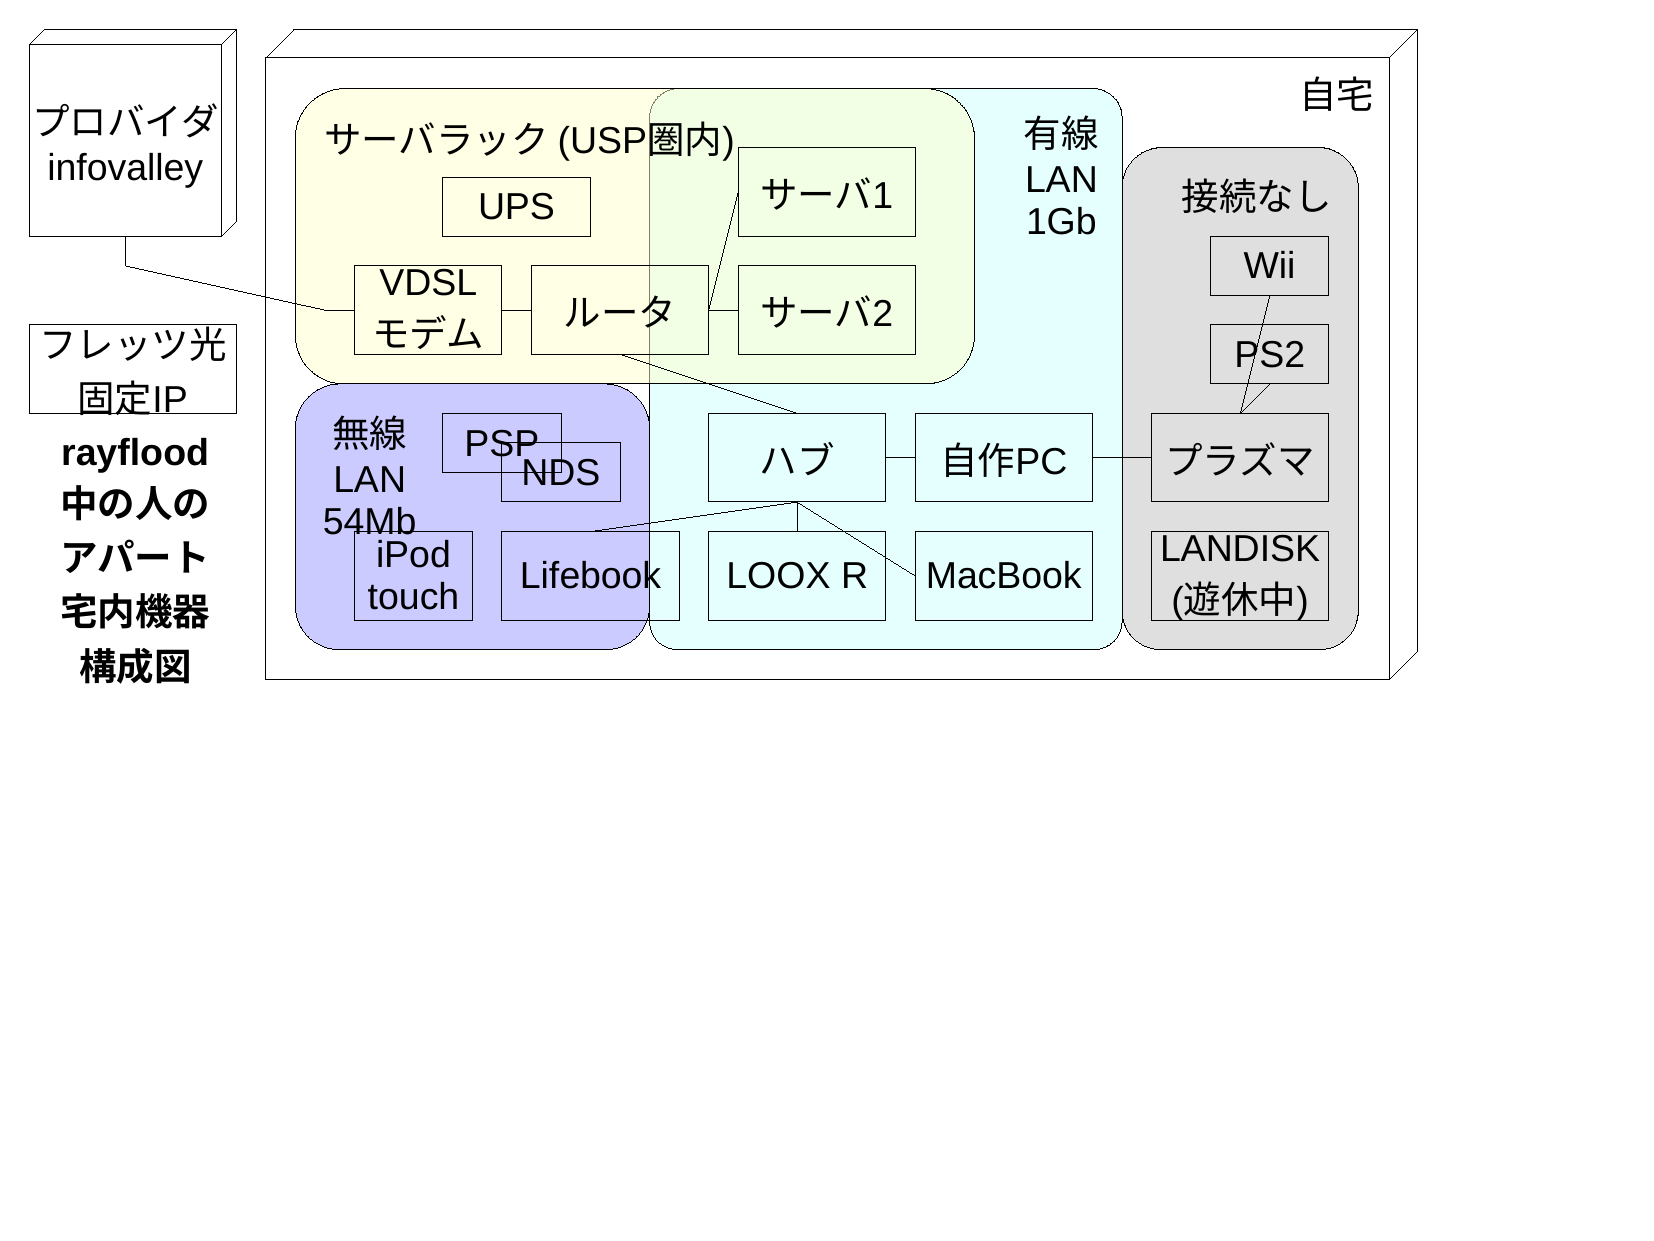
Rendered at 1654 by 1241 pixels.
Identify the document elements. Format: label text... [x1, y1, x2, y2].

text_box LANDISK (遊休中) [1151, 531, 1329, 621]
text_box 自作PC [915, 413, 1093, 502]
text_box プラズマ [1151, 413, 1329, 502]
text_box Wii [1210, 236, 1329, 296]
text_box UPS [442, 177, 591, 237]
text_box iPod touch [354, 531, 473, 621]
text_box 自宅 [265, 58, 1389, 680]
text_box プロバイダ infovalley [29, 45, 221, 237]
text_box フレッツ光 固定IP [29, 324, 237, 414]
text_box NDS [501, 442, 621, 502]
text_box PS2 [1210, 324, 1329, 384]
text_box Lifebook [501, 531, 680, 621]
text_box PSP [521, 433, 533, 442]
text_box サーバ1 [738, 147, 916, 237]
text_box フレッツ光 固定IP [83, 385, 108, 411]
text_box rayflood 中の人のアパート 宅内機器構成図 [31, 443, 239, 680]
text_box ハブ [708, 413, 886, 502]
text_box サーバ2 [738, 265, 916, 355]
text_box LOOX R [708, 531, 886, 621]
text_box VDSL モデム [354, 265, 502, 355]
text_box PSP [442, 413, 562, 473]
text_box MacBook [915, 531, 1093, 621]
text_box ルータ [531, 265, 709, 355]
